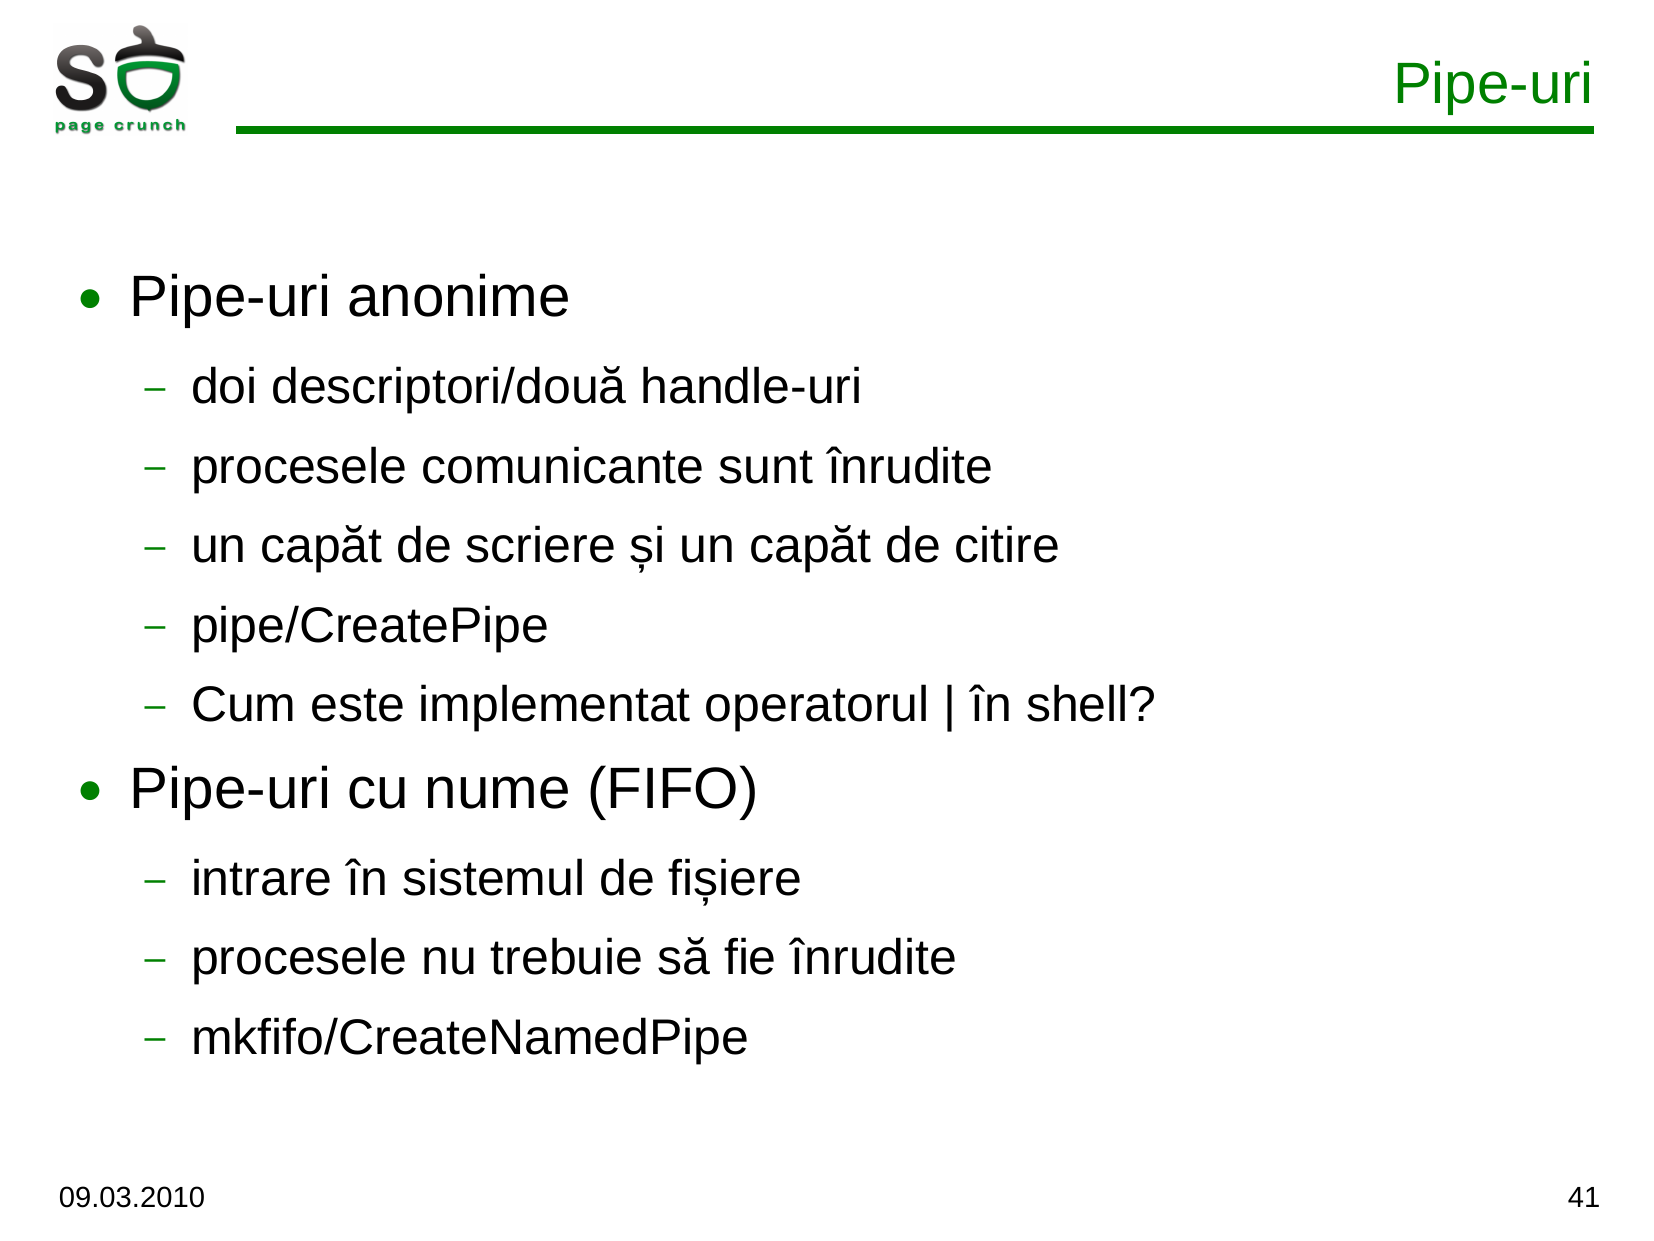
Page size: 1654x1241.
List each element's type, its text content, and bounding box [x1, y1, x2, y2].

title Pipe-uri [236, 49, 1595, 119]
picture [53, 23, 188, 136]
list Pipe-uri anonime doi descriptori/două handle-uri procesele comunicante sunt înrudite un capăt de scriere și un capăt de citire pipe/CreatePipe Cum este implementat operatorul | în shell? Pipe-uri cu nume (FIFO) intrare în sistemul de fișiere procesele nu trebuie să fie înrudite mkfifo/CreateNamedPipe [59, 177, 1595, 1152]
